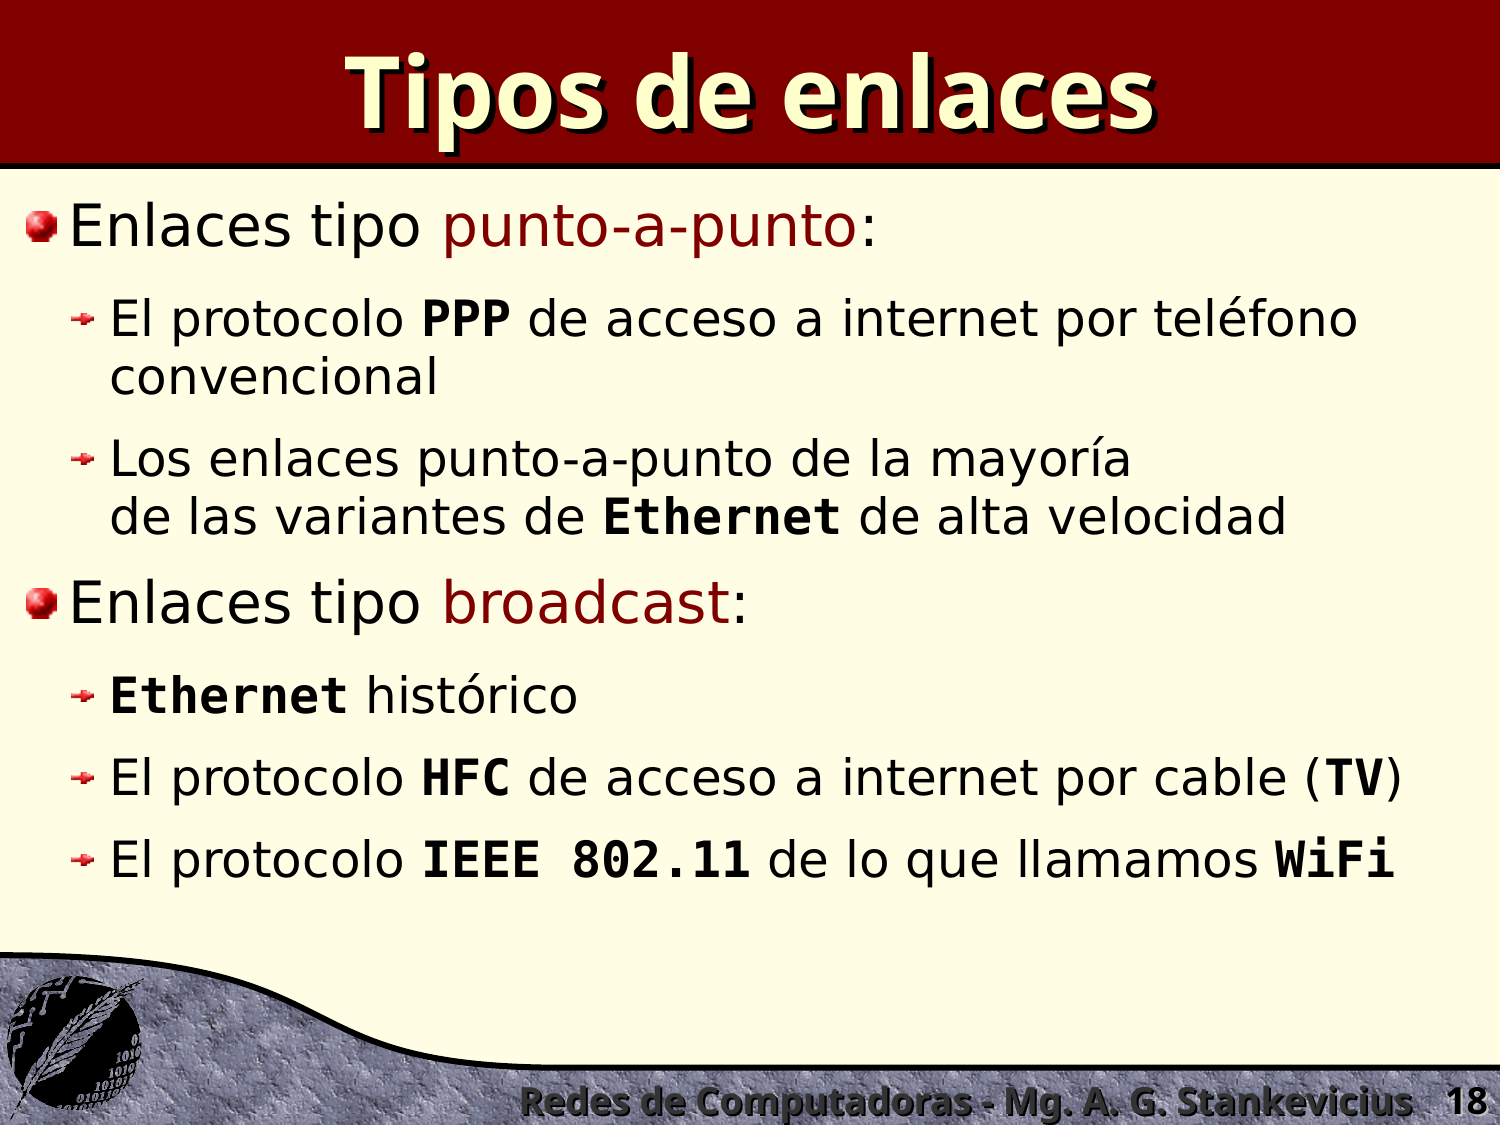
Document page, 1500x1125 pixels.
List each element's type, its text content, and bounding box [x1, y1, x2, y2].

picture [1047, 1100, 1054, 1110]
list Enlaces tipo punto-a-punto: El protocolo PPP de acceso a internet por teléfono convencional Los enlaces punto-a-punto de la mayoría de las variantes de Ethernet de alta velocidad Enlaces tipo broadcast: Ethernet histórico El protocolo HFC de acceso a internet por cable (TV) El protocolo IEEE 802.11 de lo que llamamos WiFi [11, 192, 1486, 921]
title Tipos de enlaces [15, 5, 1485, 160]
picture [790, 1100, 795, 1110]
picture [0, 959, 1500, 1125]
